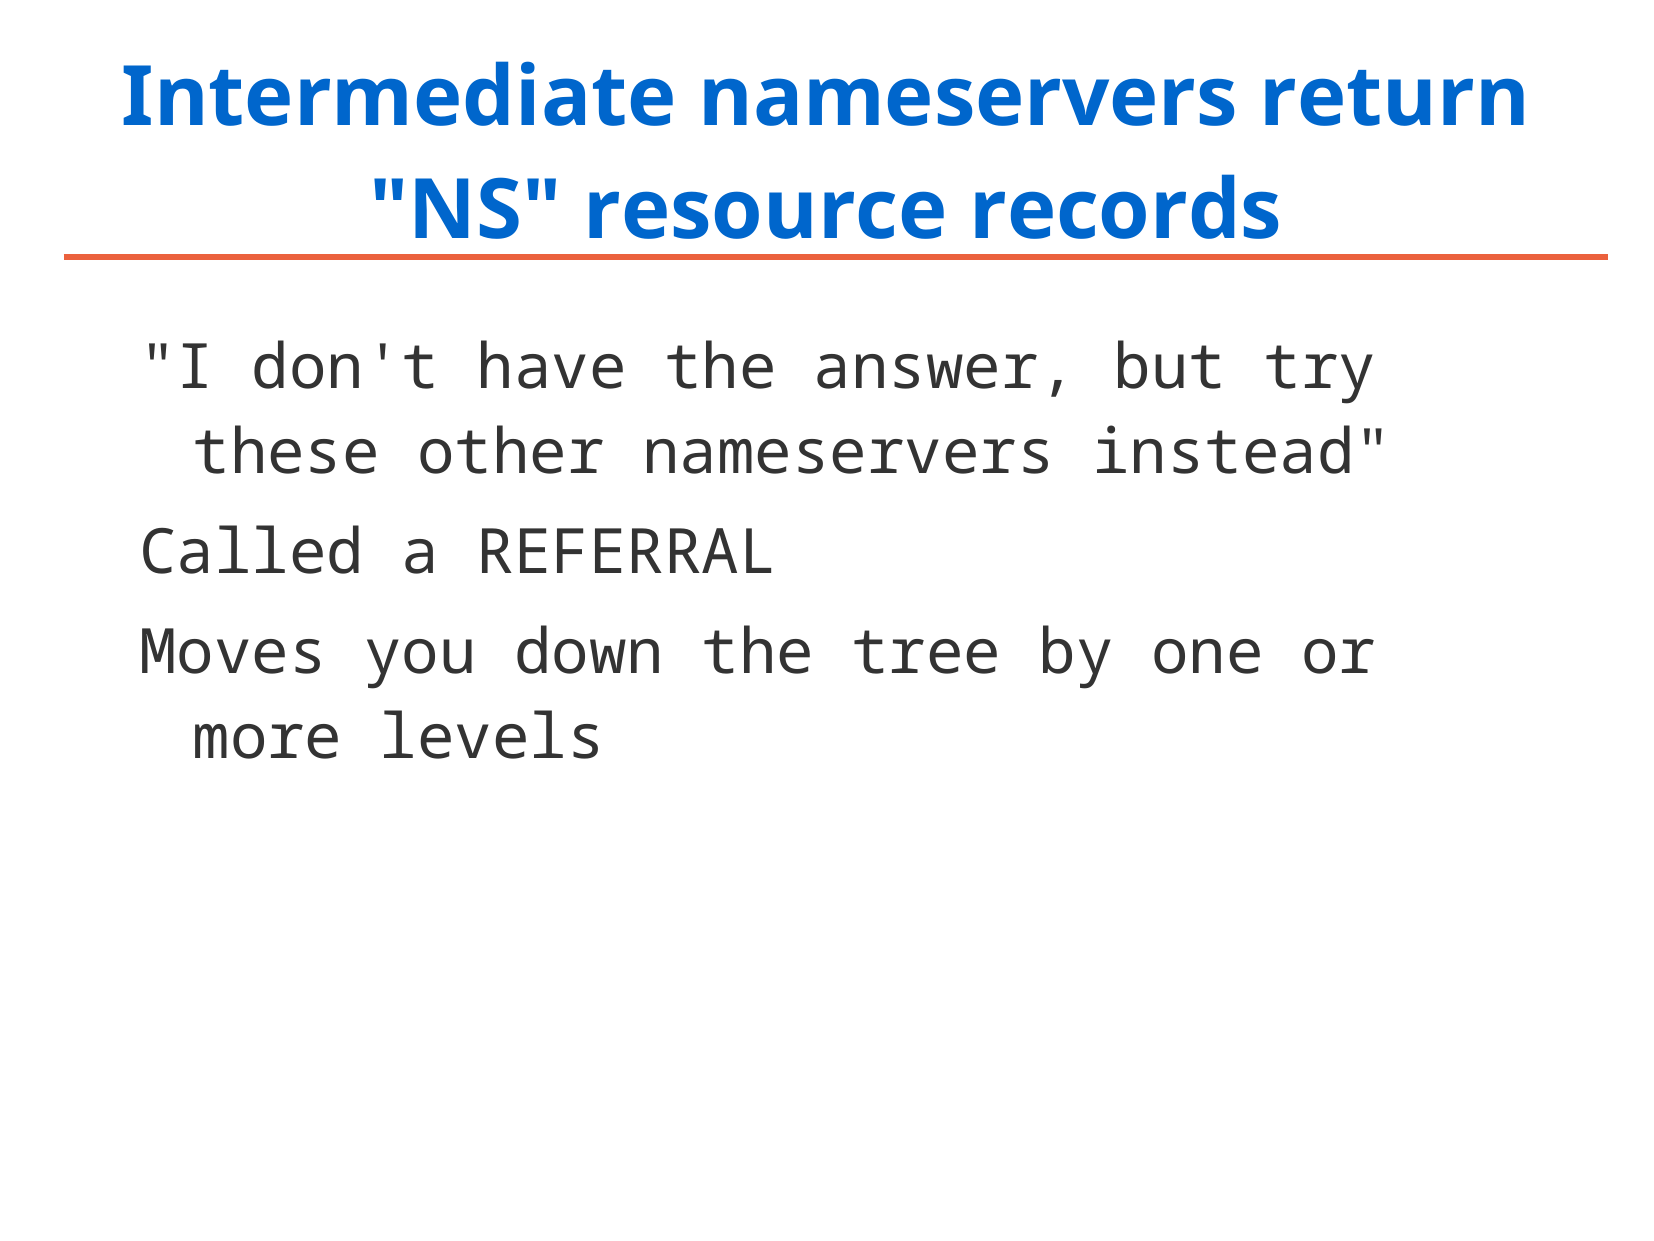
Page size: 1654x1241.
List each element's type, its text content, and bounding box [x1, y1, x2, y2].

title Intermediate nameservers return "NS" resource records [121, 46, 1534, 254]
list "I don't have the answer, but try these other nameservers instead" Called a REFERRAL Moves you down the tree by one or more levels [121, 322, 1561, 1133]
